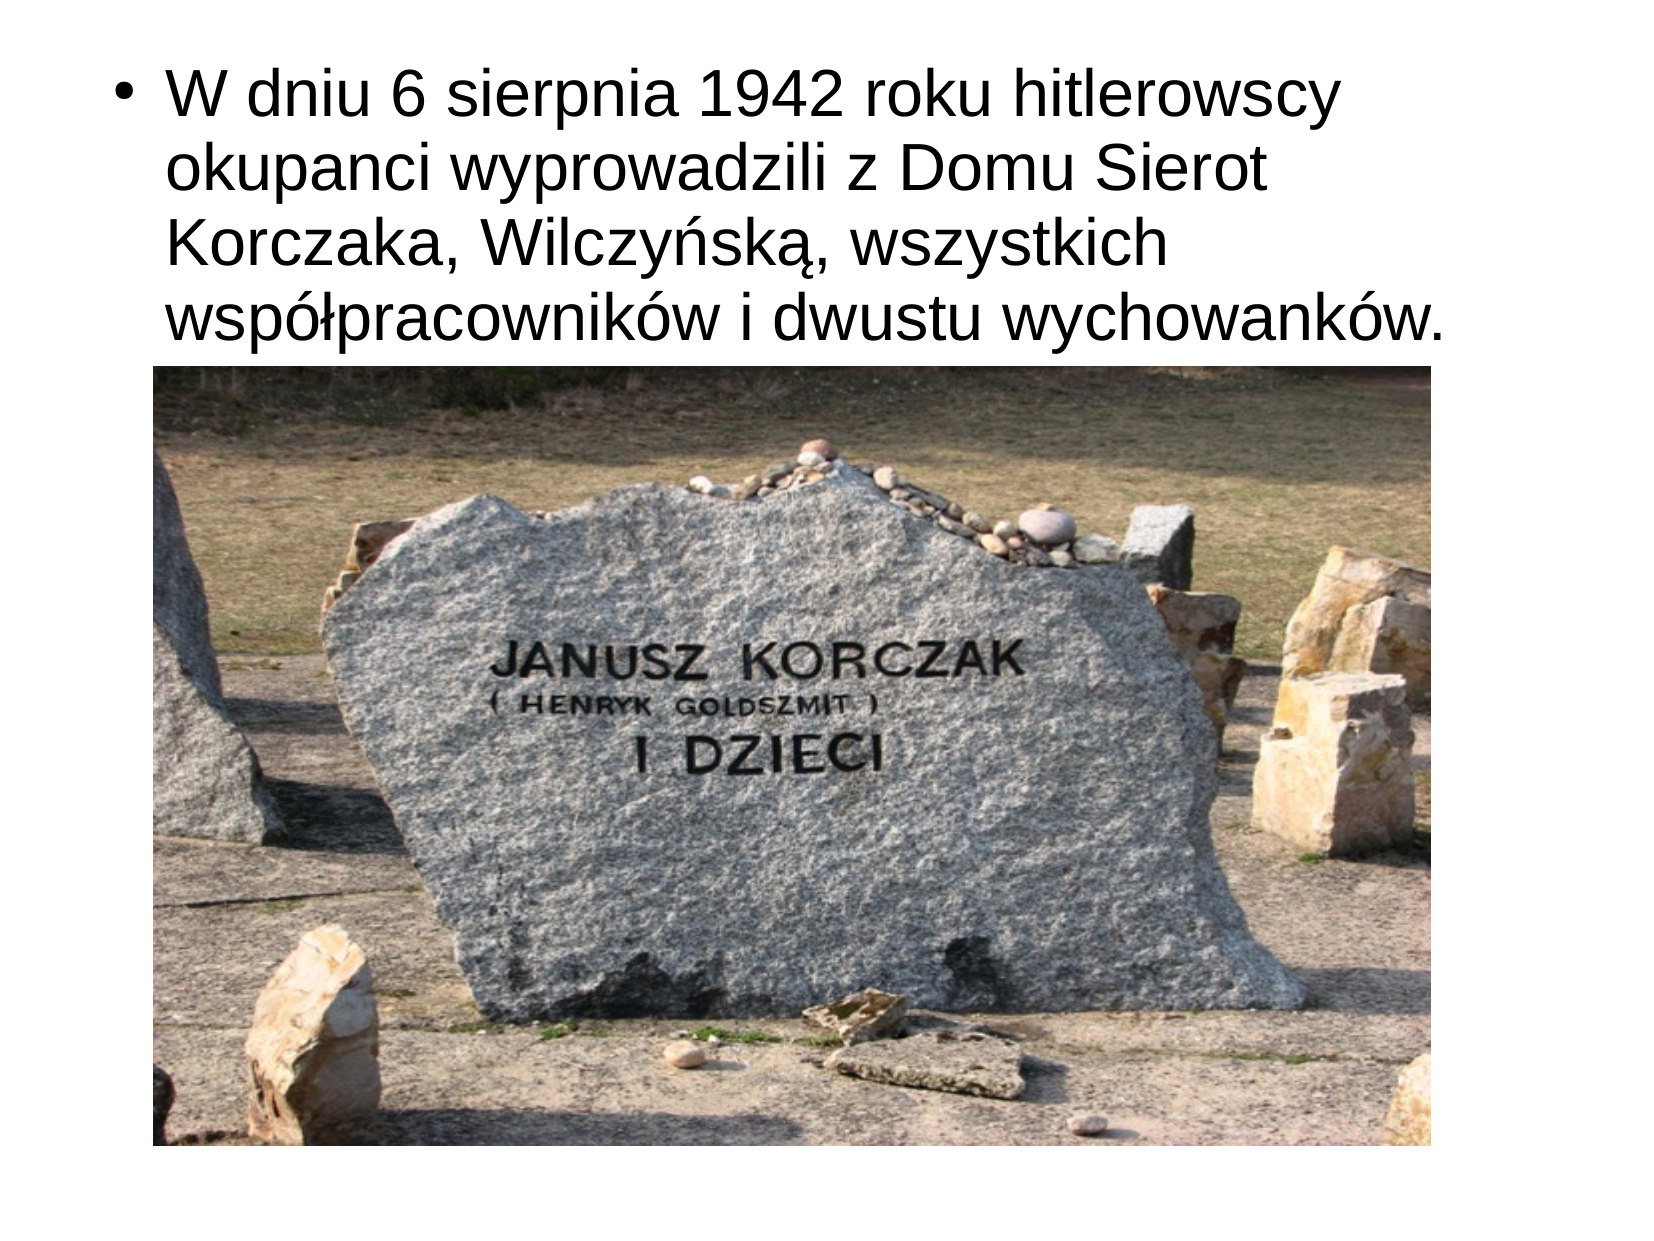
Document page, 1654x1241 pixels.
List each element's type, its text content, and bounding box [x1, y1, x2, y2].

list W dniu 6 sierpnia 1942 roku hitlerowscy okupanci wyprowadzili z Domu Sierot Korczaka, Wilczyńską, wszystkich współpracowników i dwustu wychowanków. [94, 55, 1583, 875]
picture [153, 366, 1431, 1146]
